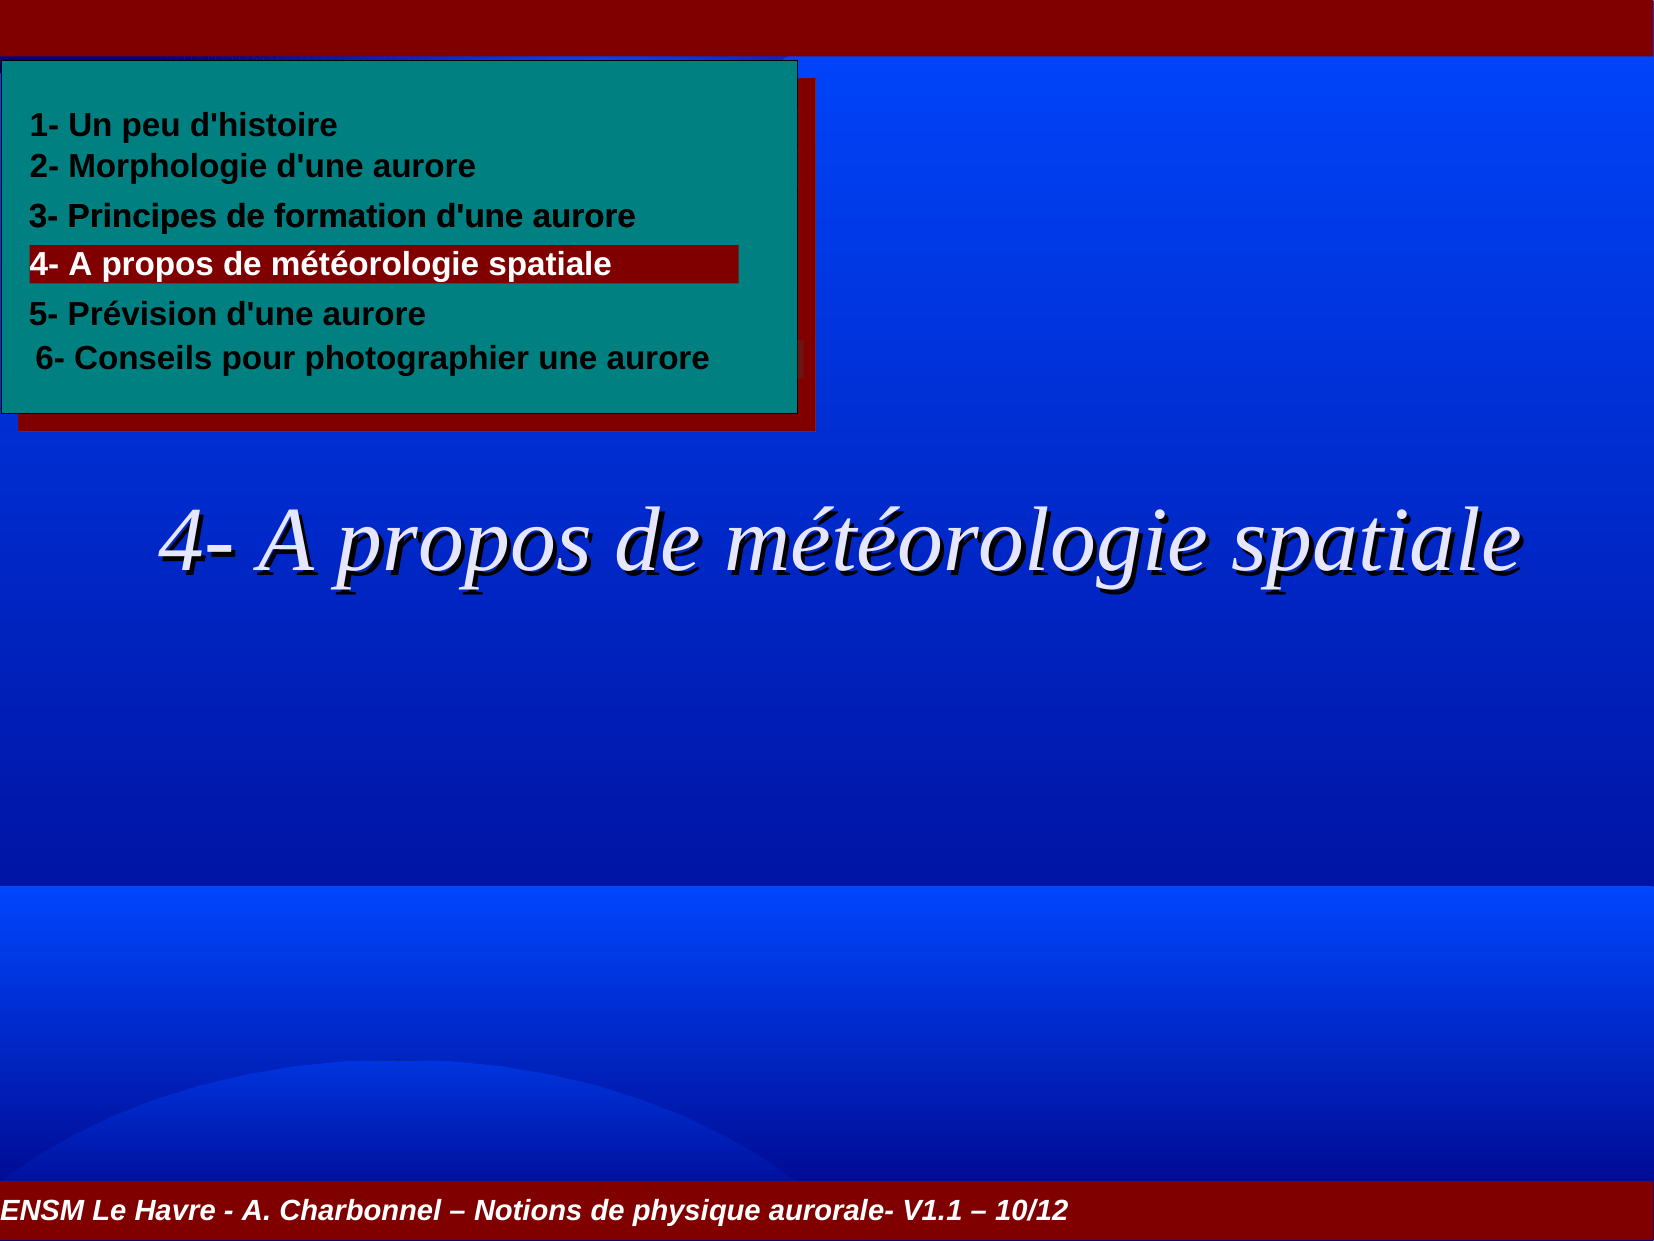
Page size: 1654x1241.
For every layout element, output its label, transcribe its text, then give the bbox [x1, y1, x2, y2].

text_box 5- Prévision d'une aurore [28, 295, 798, 334]
text_box [1, 60, 798, 414]
text_box 4- A propos de météorologie spatiale [29, 245, 739, 284]
text_box 2- Morphologie d'une aurore [29, 147, 798, 186]
text_box 1- Un peu d'histoire [29, 106, 798, 145]
text_box 6- Conseils pour photographier une aurore [35, 339, 804, 378]
text_box [0, 0, 1654, 57]
text_box 3- Principes de formation d'une aurore [29, 197, 798, 237]
text_box ENSM Le Havre - A. Charbonnel – Notions de physique aurorale- V1.1 – 10/12 [0, 1181, 1654, 1241]
title 4- A propos de météorologie spatiale [147, 488, 1536, 591]
